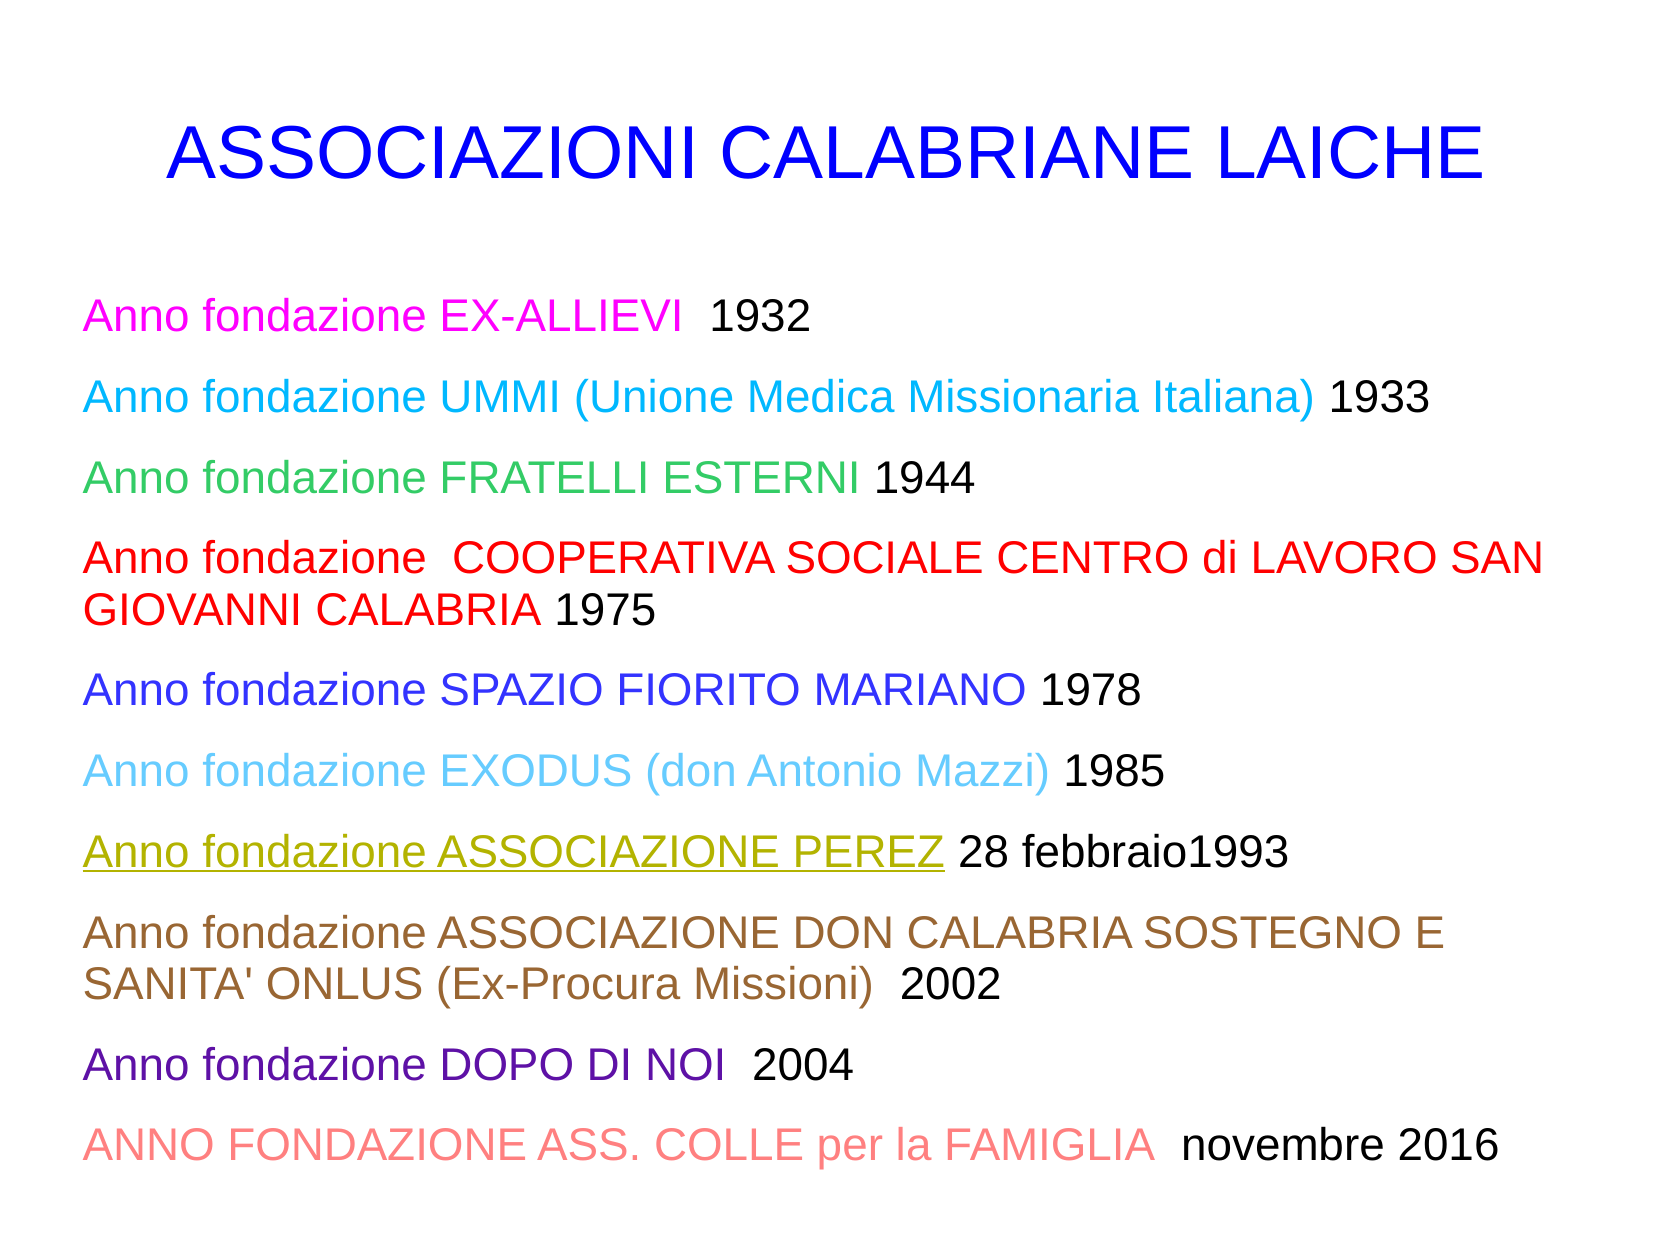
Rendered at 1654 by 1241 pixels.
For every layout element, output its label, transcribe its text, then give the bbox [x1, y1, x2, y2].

list Anno fondazione EX-ALLIEVI 1932 Anno fondazione UMMI (Unione Medica Missionaria Italiana) 1933 Anno fondazione FRATELLI ESTERNI 1944 Anno fondazione COOPERATIVA SOCIALE CENTRO di LAVORO SAN GIOVANNI CALABRIA 1975 Anno fondazione SPAZIO FIORITO MARIANO 1978 Anno fondazione EXODUS (don Antonio Mazzi) 1985 Anno fondazione ASSOCIAZIONE PEREZ 28 febbraio1993 Anno fondazione ASSOCIAZIONE DON CALABRIA SOSTEGNO E SANITA' ONLUS (Ex-Procura Missioni) 2002 Anno fondazione DOPO DI NOI 2004 ANNO FONDAZIONE ASS. COLLE per la FAMIGLIA novembre 2016 [82, 290, 1571, 1168]
title ASSOCIAZIONI CALABRIANE LAICHE [82, 49, 1571, 257]
